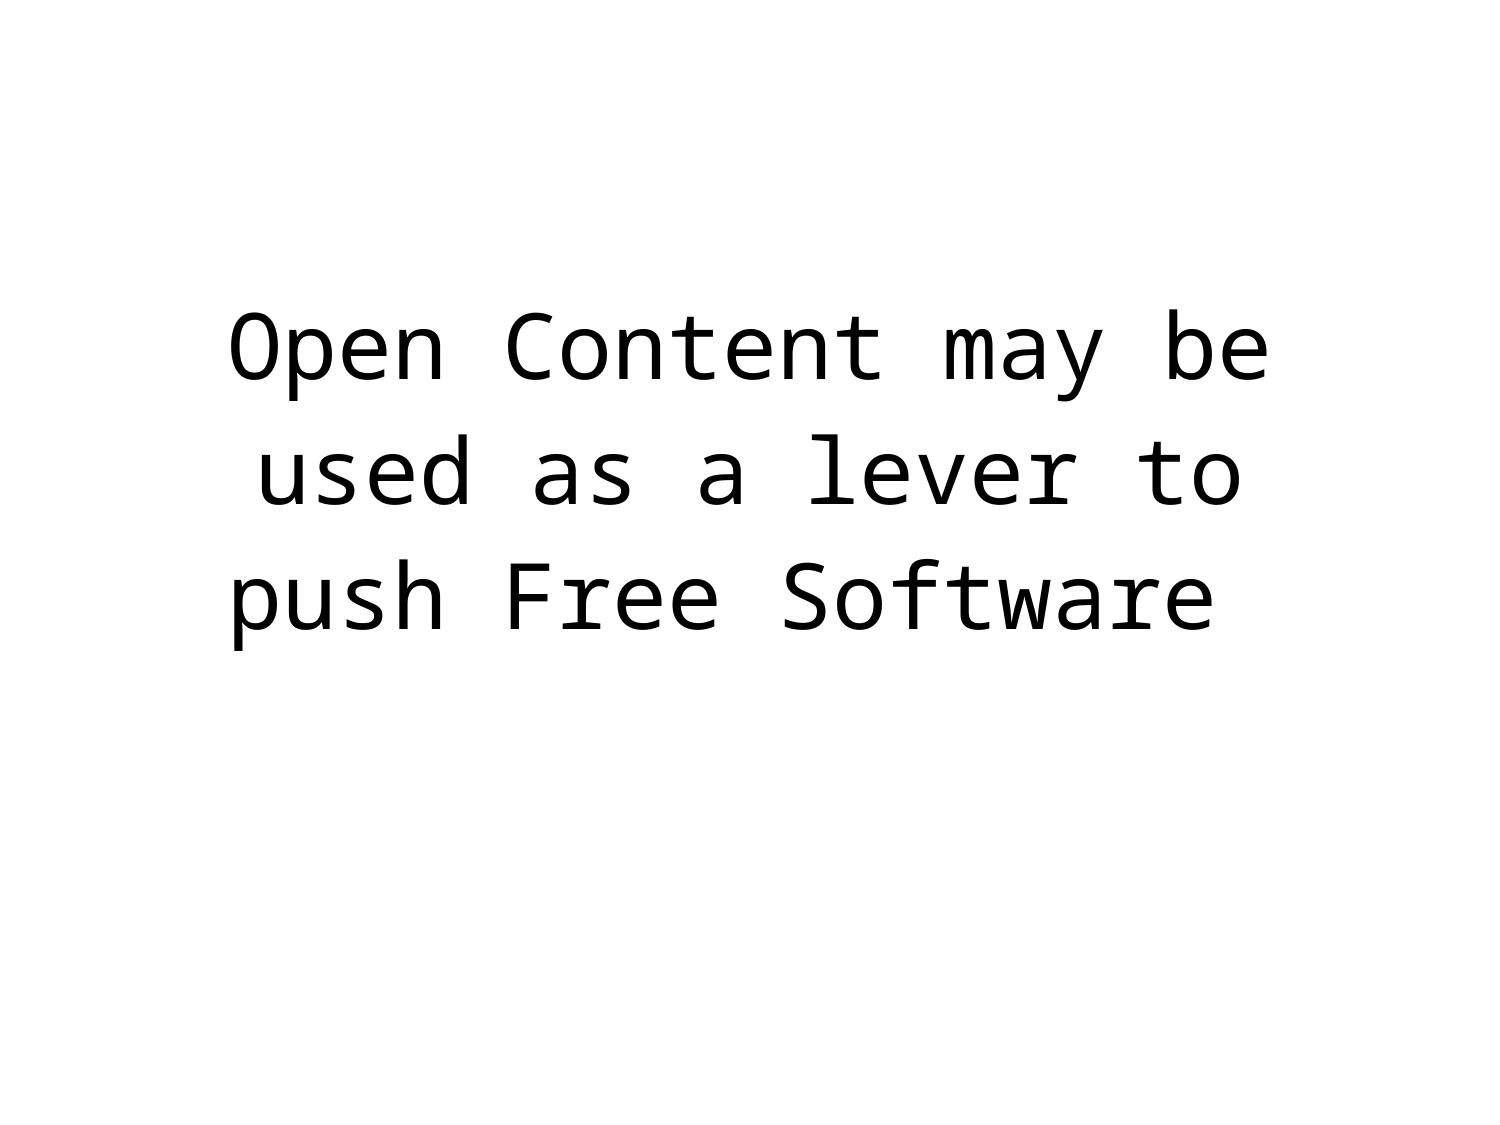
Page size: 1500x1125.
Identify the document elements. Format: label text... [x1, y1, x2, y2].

title Open Content may be used as a lever to push Free Software [112, 296, 1388, 642]
